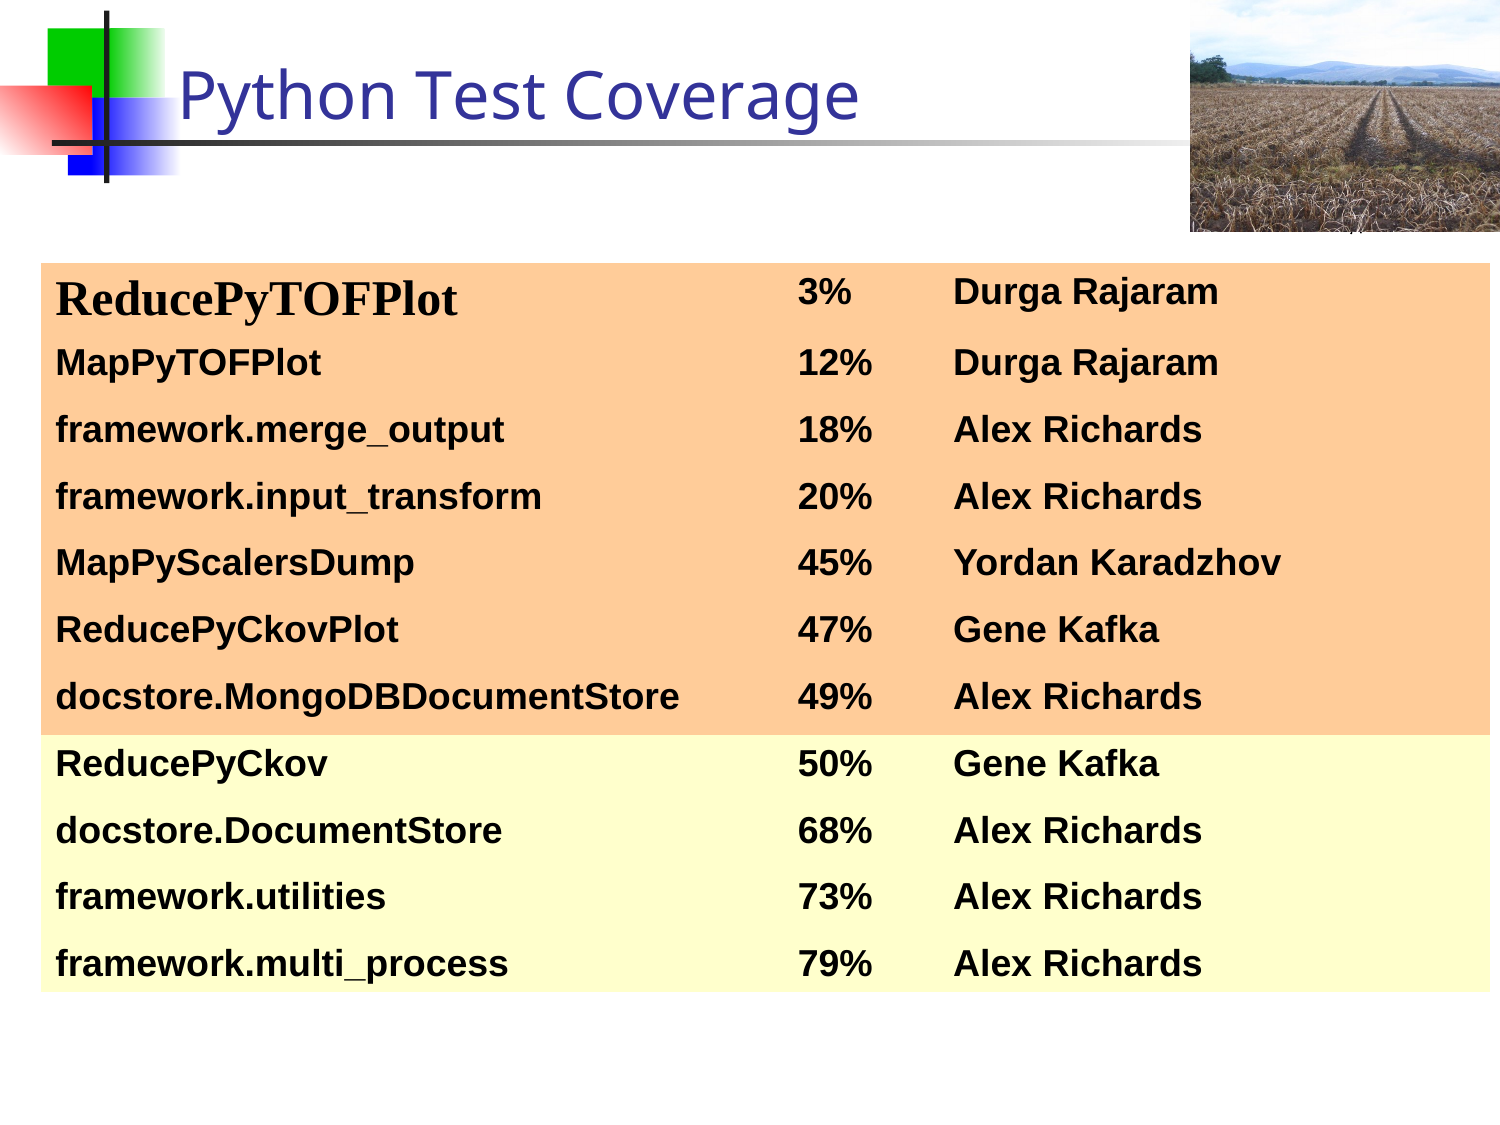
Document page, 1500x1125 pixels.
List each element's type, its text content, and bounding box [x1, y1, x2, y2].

table_cell Durga Rajaram [938, 334, 1490, 401]
table_cell 68% [783, 801, 938, 868]
table_cell 12% [783, 334, 938, 401]
table_cell framework.merge_output [41, 401, 783, 467]
table_cell 49% [783, 668, 938, 735]
table_cell ReducePyCkov [41, 735, 783, 801]
table_cell 50% [783, 735, 938, 801]
table_header 3% [783, 263, 938, 334]
picture [1190, 0, 1500, 251]
table_cell 79% [783, 935, 938, 992]
table_cell Yordan Karadzhov [938, 534, 1490, 601]
table_cell 73% [783, 868, 938, 935]
table_cell Gene Kafka [938, 601, 1490, 668]
table_cell Gene Kafka [938, 735, 1490, 801]
table_cell MapPyTOFPlot [41, 334, 783, 401]
table_header ReducePyTOFPlot [41, 263, 783, 334]
table_cell 45% [783, 534, 938, 601]
table_cell framework.utilities [41, 868, 783, 935]
table_cell framework.input_transform [41, 467, 783, 534]
table_cell Alex Richards [938, 467, 1490, 534]
table_cell 20% [783, 467, 938, 534]
table_cell Alex Richards [938, 868, 1490, 935]
table_cell Alex Richards [938, 668, 1490, 735]
table_cell docstore.DocumentStore [41, 801, 783, 868]
table_cell Alex Richards [938, 801, 1490, 868]
table_header Durga Rajaram [938, 263, 1490, 334]
table_cell ReducePyCkovPlot [41, 601, 783, 668]
table_cell docstore.MongoDBDocumentStore [41, 668, 783, 735]
table_cell Alex Richards [938, 401, 1490, 467]
table_cell 18% [783, 401, 938, 467]
table_cell MapPyScalersDump [41, 534, 783, 601]
table_cell Alex Richards [938, 935, 1490, 992]
title Python Test Coverage [162, 0, 1190, 188]
table_cell framework.multi_process [41, 935, 783, 992]
table_cell 47% [783, 601, 938, 668]
